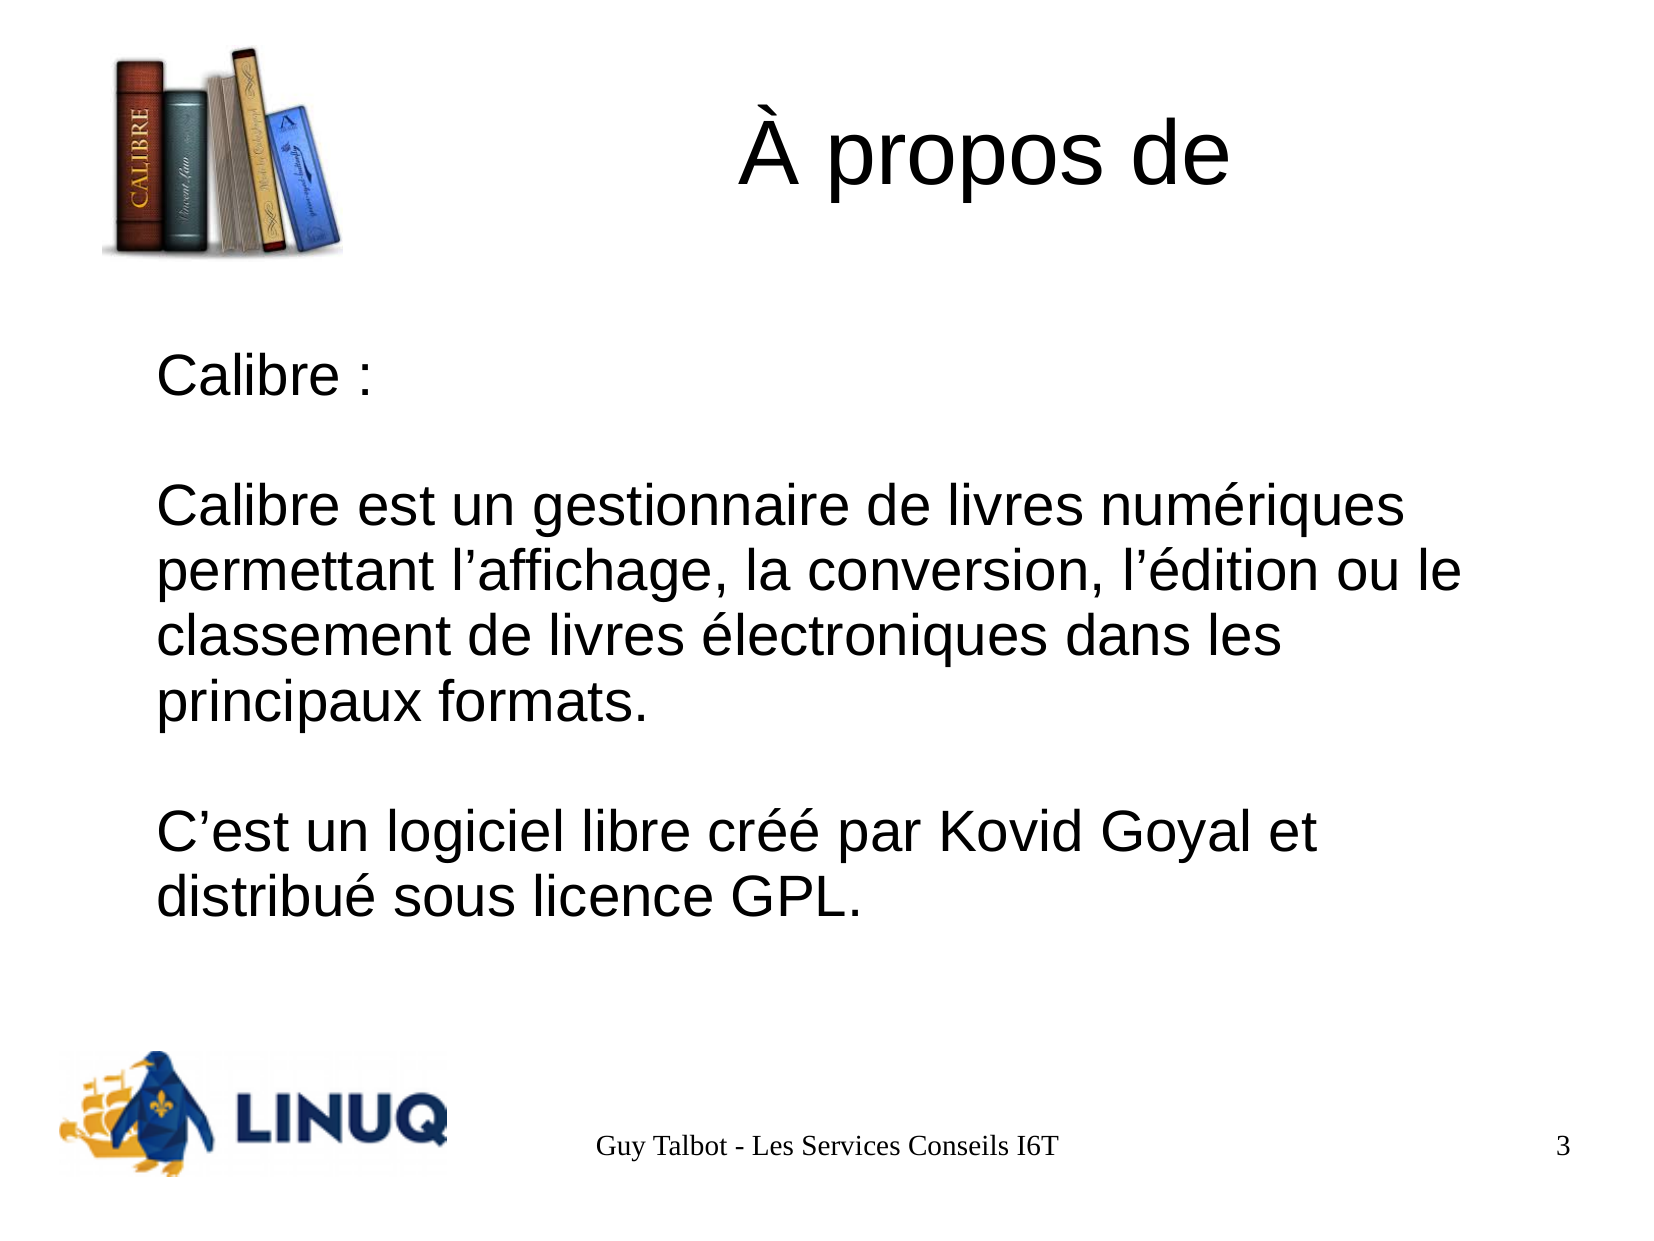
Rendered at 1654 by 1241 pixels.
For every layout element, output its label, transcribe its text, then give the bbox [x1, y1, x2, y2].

title À propos de [401, 49, 1571, 257]
text_box Calibre : Calibre est un gestionnaire de livres numériques permettant l’affichage, la conversion, l’édition ou le classement de livres électroniques dans les principaux formats. C’est un logiciel libre créé par Kovid Goyal et distribué sous licence GPL. [141, 335, 1548, 998]
picture [59, 1051, 447, 1177]
picture [102, 45, 343, 262]
